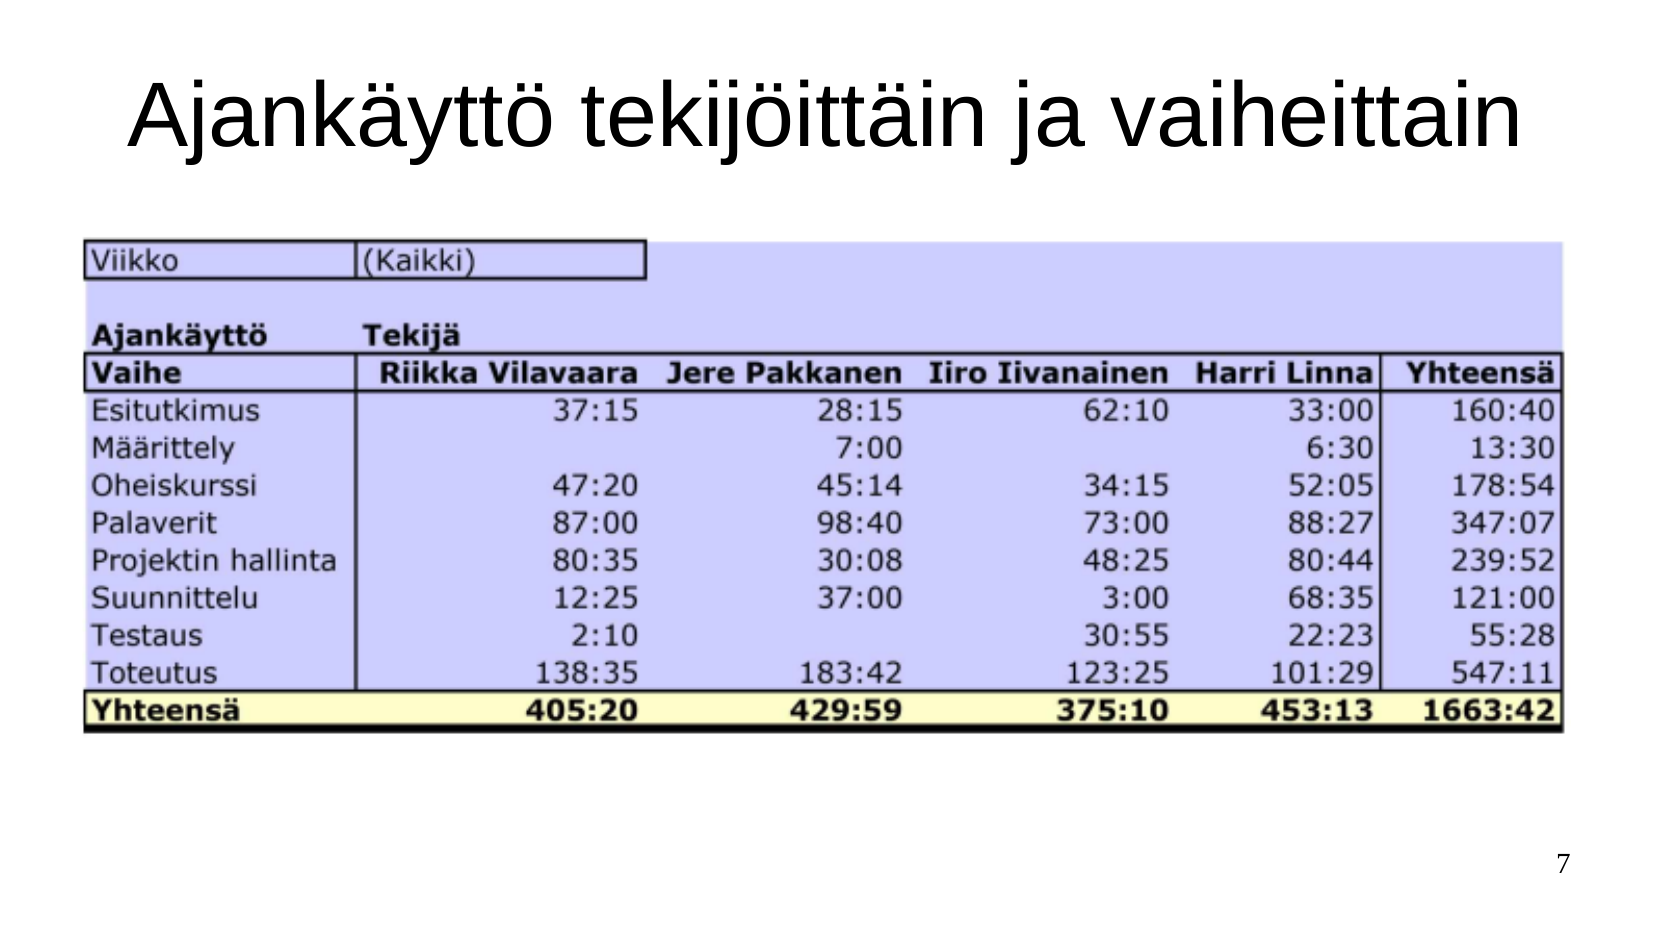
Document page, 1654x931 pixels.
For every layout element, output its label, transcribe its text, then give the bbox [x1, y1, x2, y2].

picture [82, 236, 1571, 738]
title Ajankäyttö tekijöittäin ja vaiheittain [82, 37, 1571, 193]
